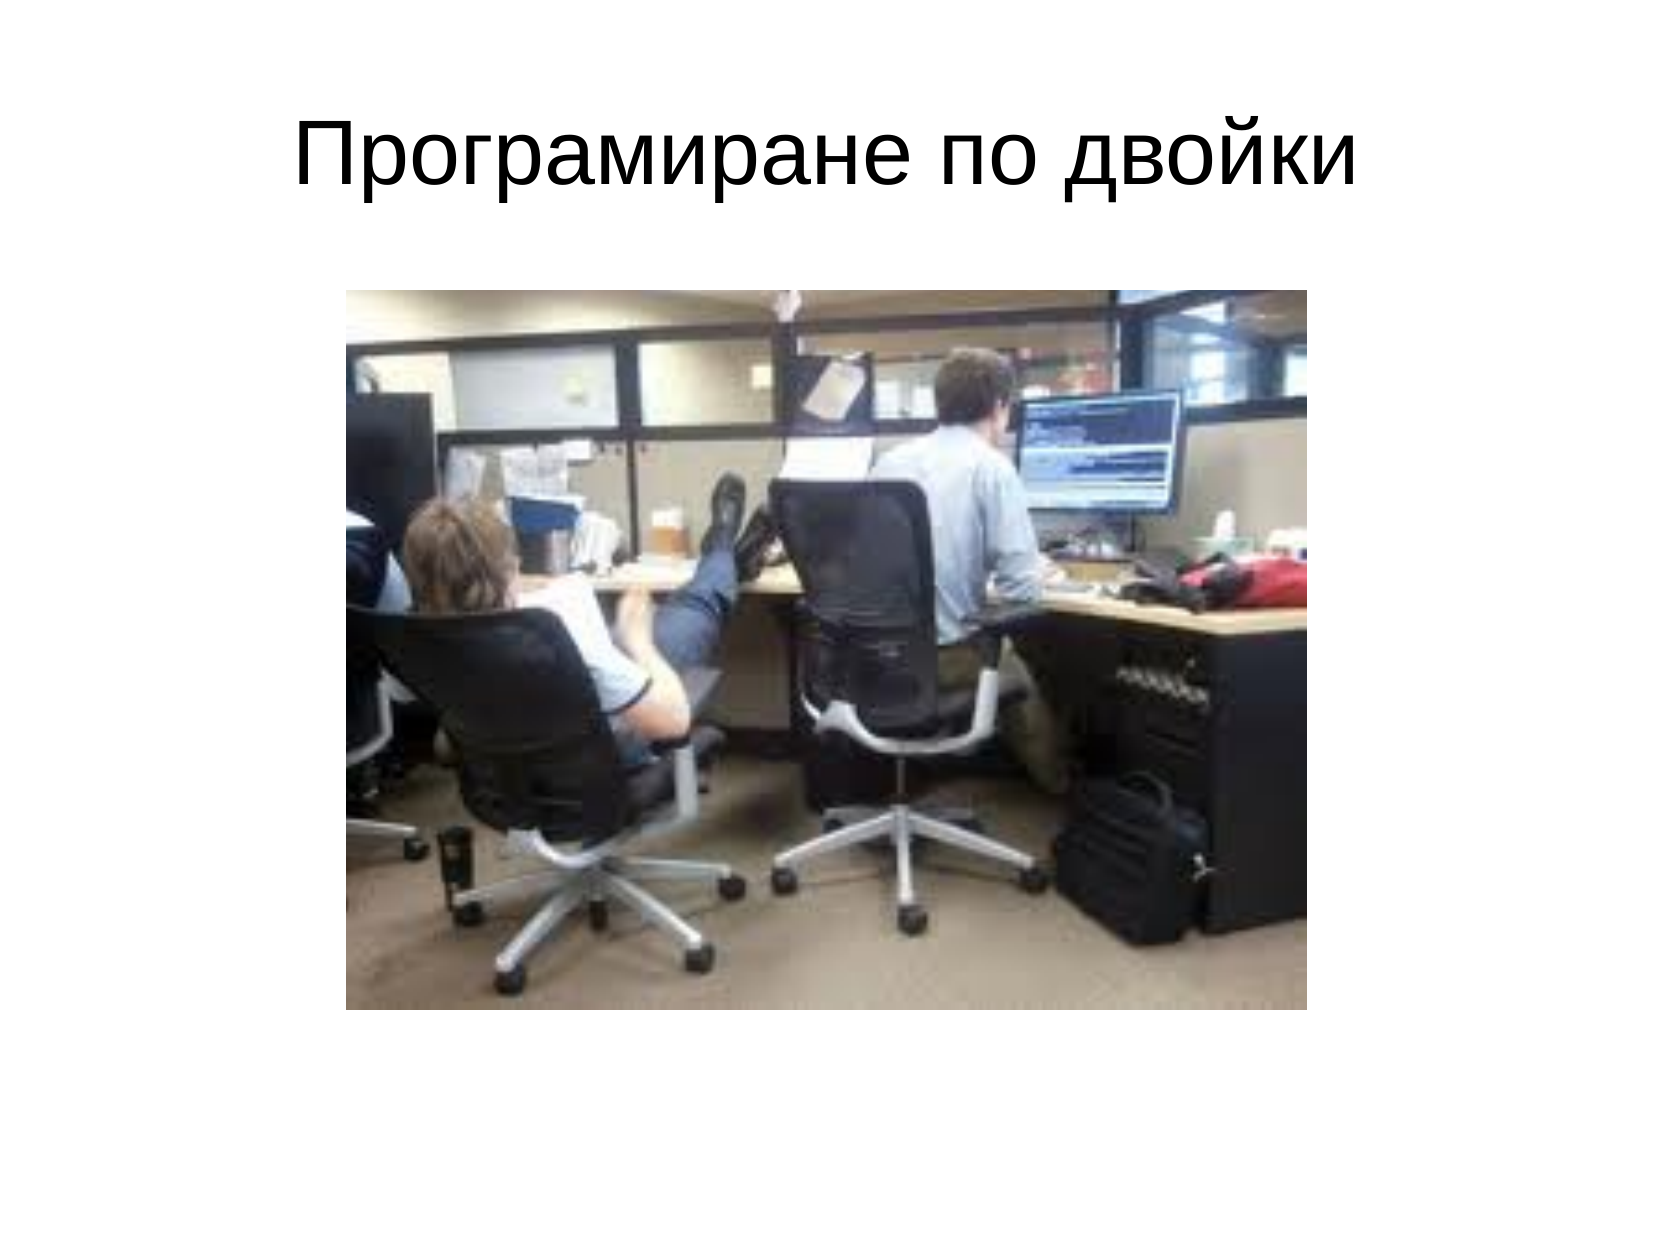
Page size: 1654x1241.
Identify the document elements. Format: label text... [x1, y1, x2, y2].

title Програмиране по двойки [82, 49, 1571, 257]
picture [346, 290, 1307, 1010]
